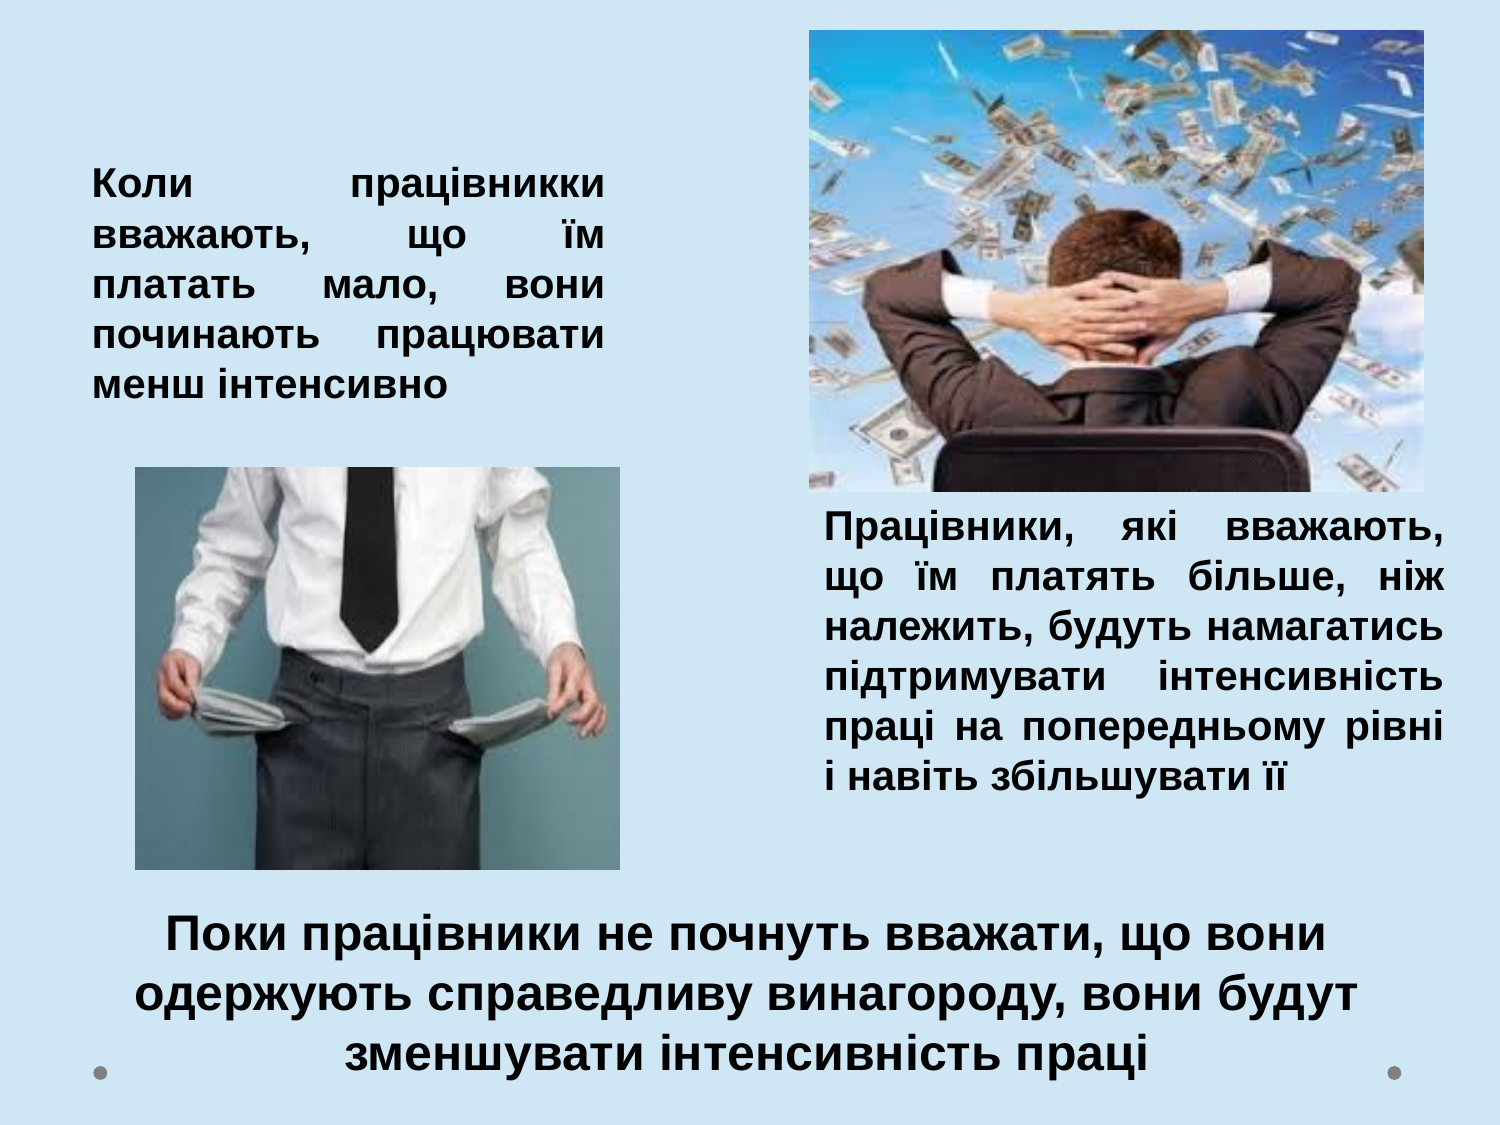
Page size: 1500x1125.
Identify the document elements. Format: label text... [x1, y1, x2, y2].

text_box Коли працівникки вважають, що їм платать мало, вони починають працювати менш інтенсивно [76, 148, 621, 414]
text_box Поки працівники не почнуть вважати, що вони одержують справедливу винагороду, вони будут зменшувати інтенсивність праці [11, 893, 1483, 1088]
picture [135, 467, 620, 870]
text_box Працівники, які вважають, що їм платять більше, ніж належить, будуть намагатись підтримувати інтенсивність праці на попередньому рівні і навіть збільшувати її [809, 491, 1460, 807]
picture [809, 30, 1434, 492]
